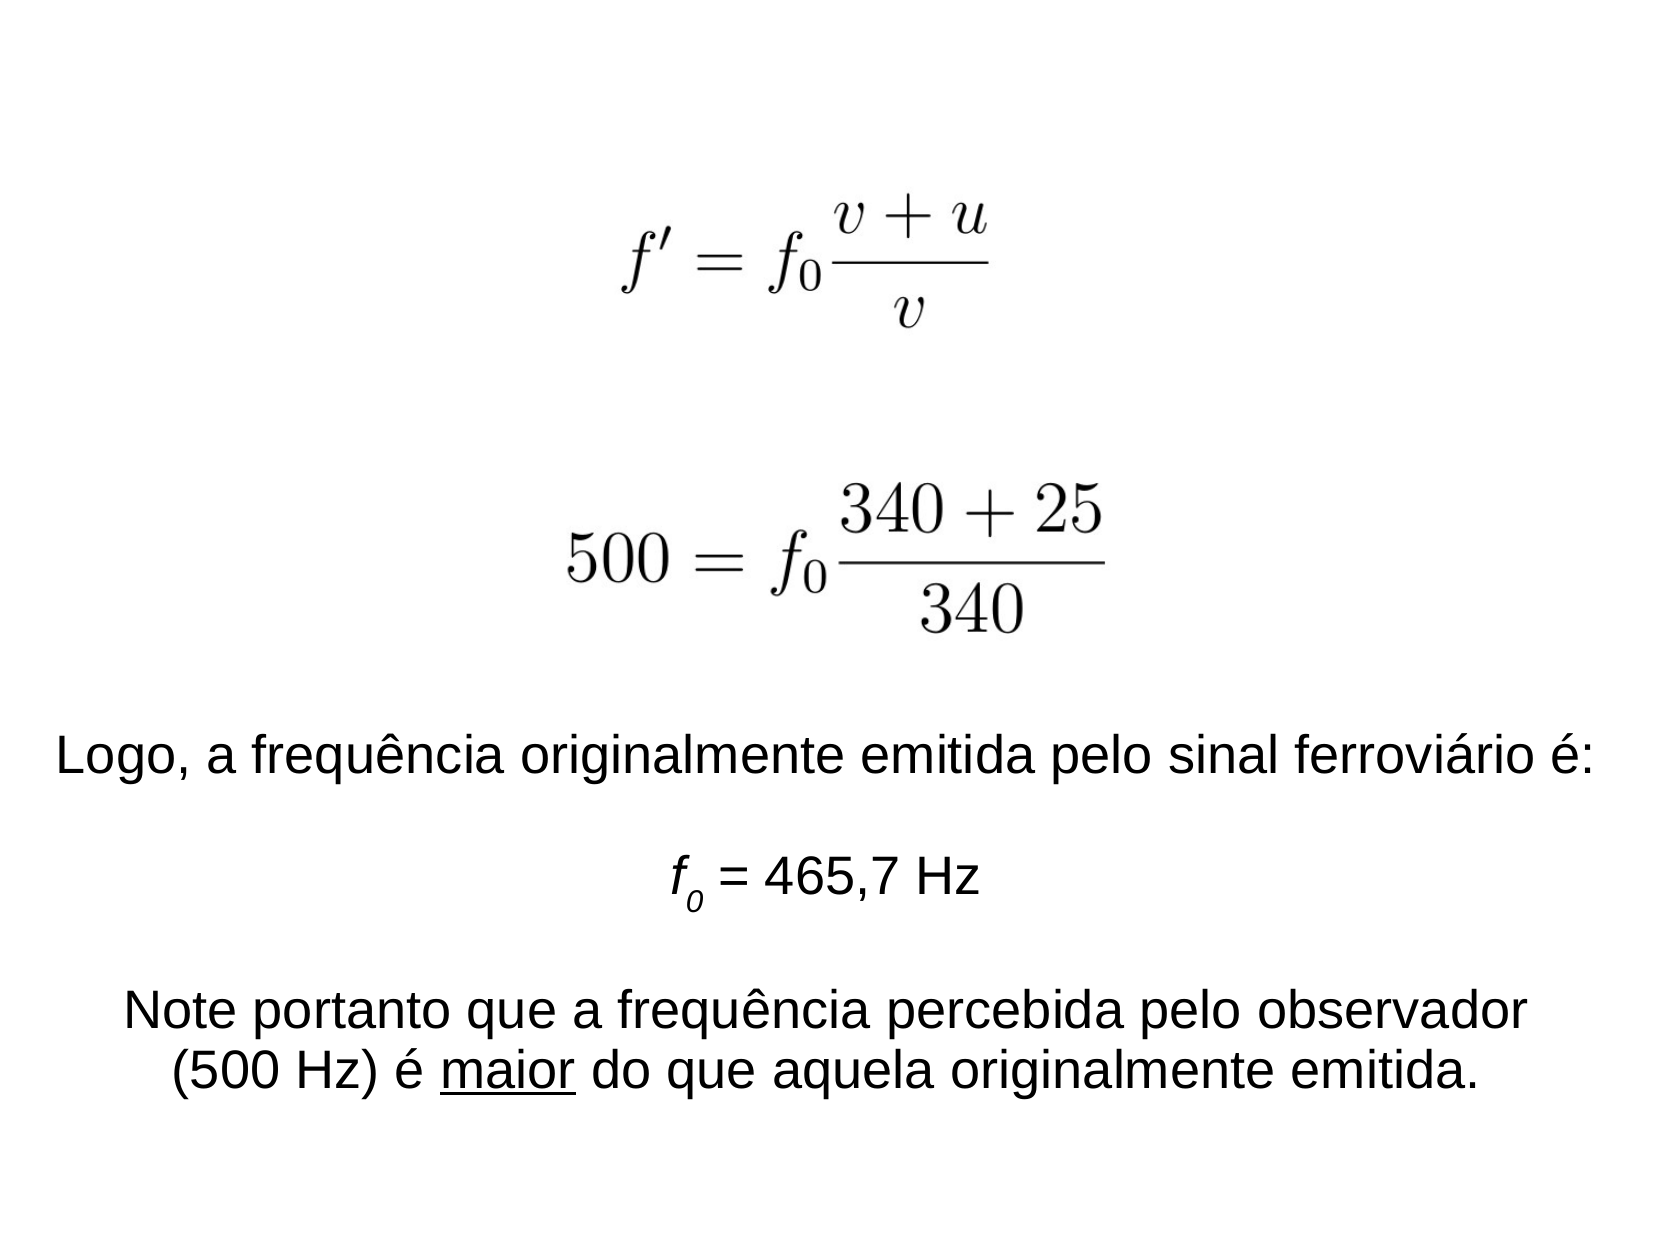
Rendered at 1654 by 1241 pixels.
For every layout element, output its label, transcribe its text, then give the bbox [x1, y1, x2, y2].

subtitle Logo, a frequência originalmente emitida pelo sinal ferroviário é: f0 = 465,7 Hz Note portanto que a frequência percebida pelo observador (500 Hz) é maior do que aquela originalmente emitida. [47, 693, 1607, 1131]
picture [590, 178, 1028, 349]
picture [549, 438, 1140, 656]
